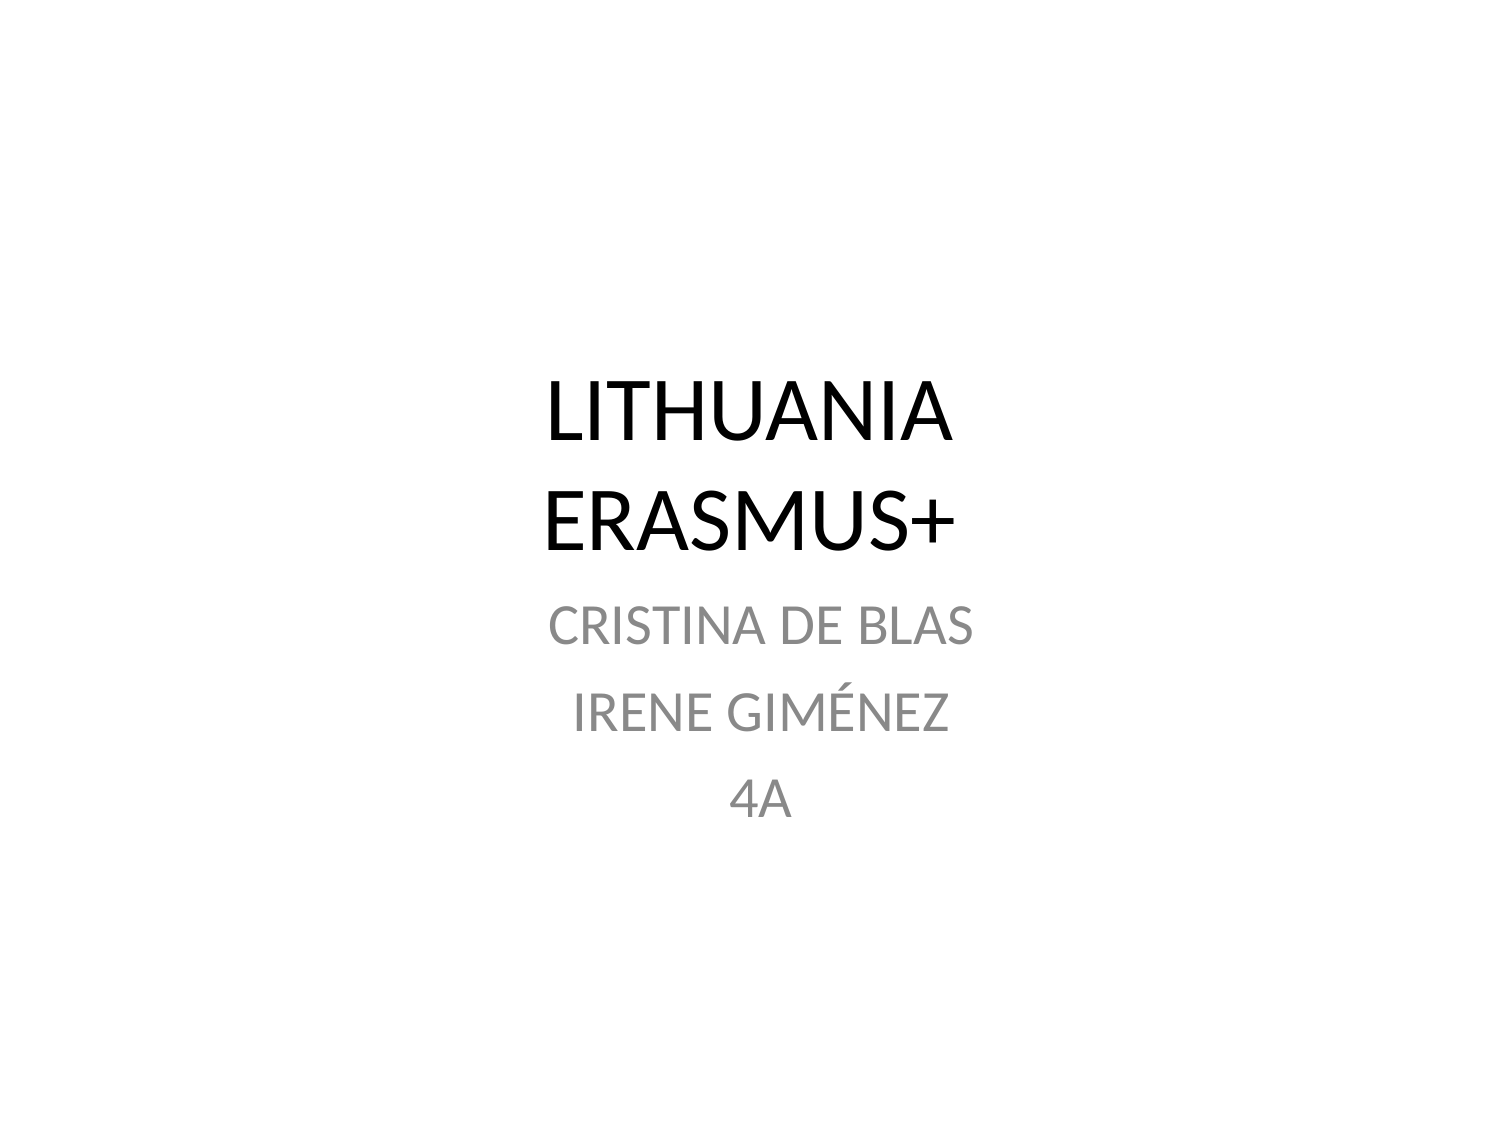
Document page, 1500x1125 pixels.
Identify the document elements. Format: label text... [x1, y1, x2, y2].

subtitle CRISTINA DE BLAS IRENE GIMÉNEZ 4A [236, 578, 1287, 867]
title LITHUANIA ERASMUS+ [112, 231, 1388, 473]
